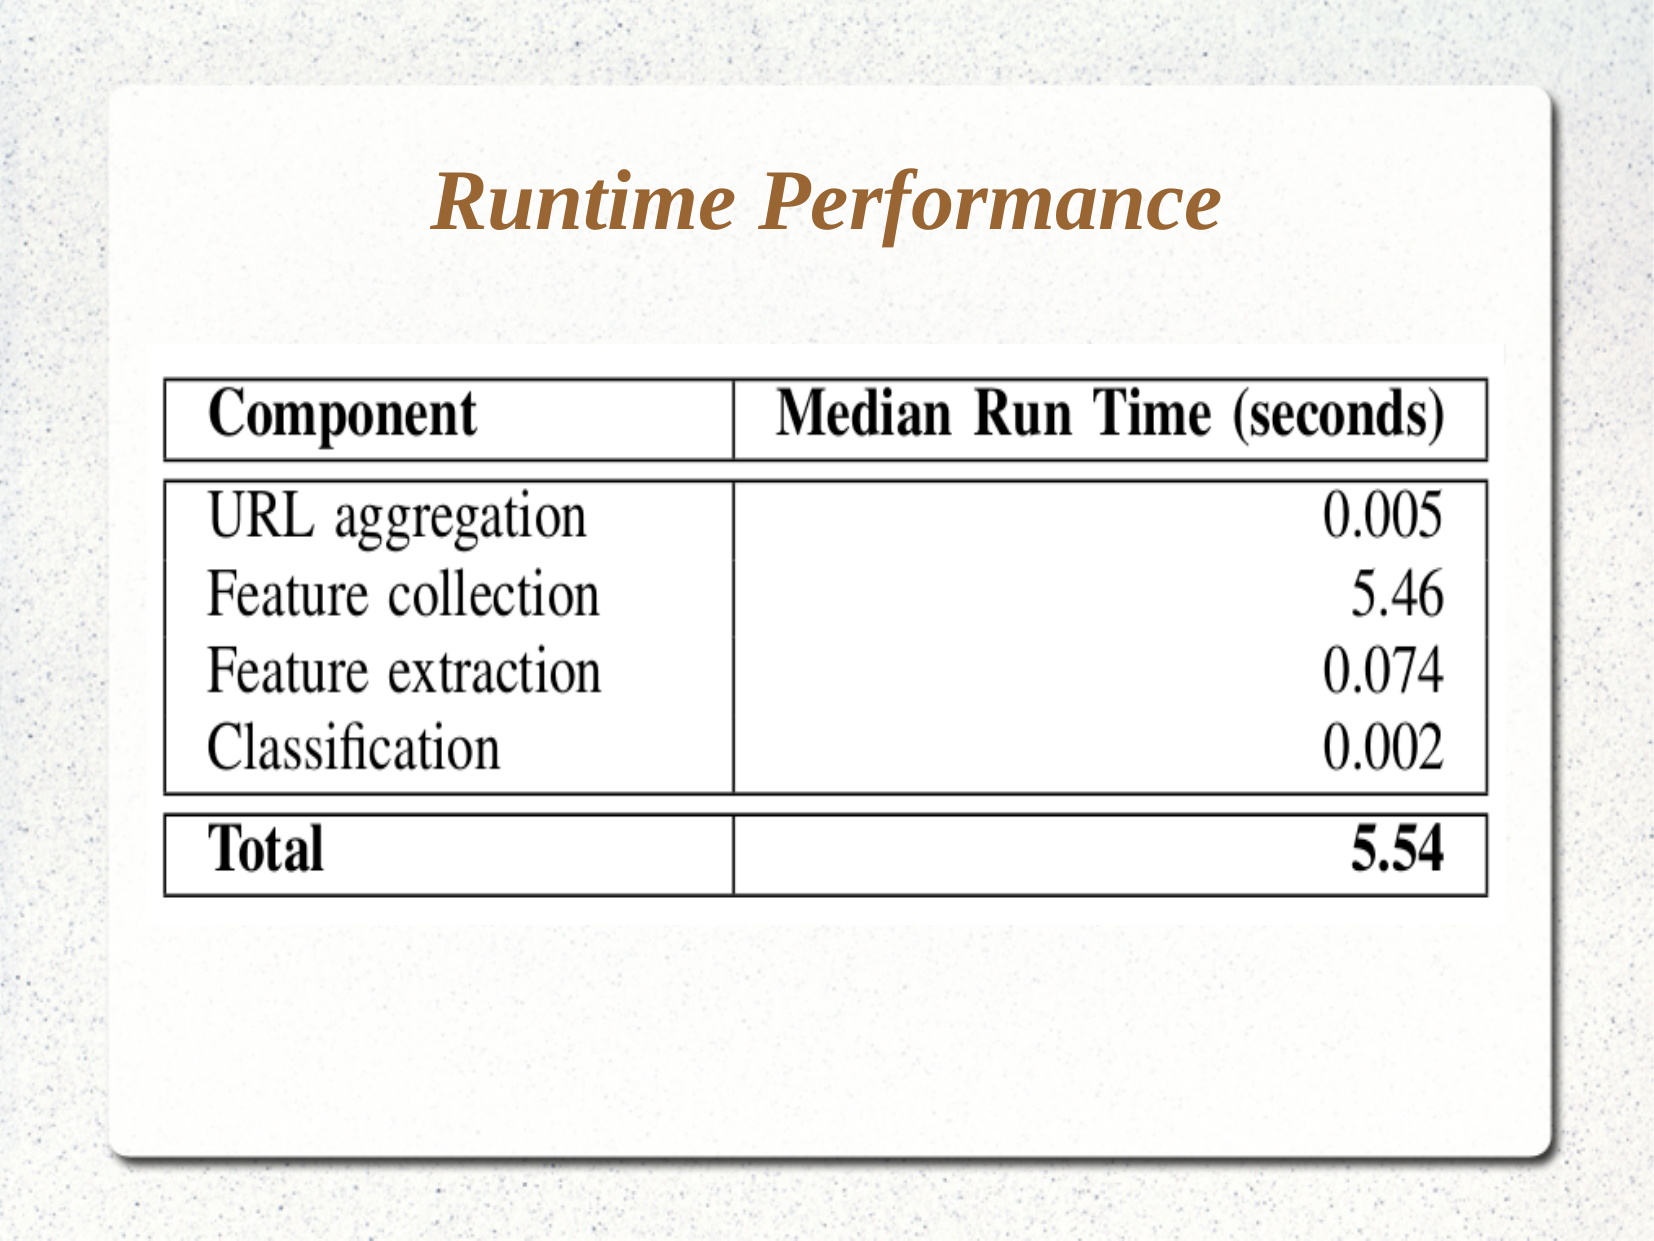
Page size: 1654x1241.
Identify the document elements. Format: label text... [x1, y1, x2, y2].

title Runtime Performance [118, 96, 1536, 304]
picture [0, 0, 1654, 1241]
